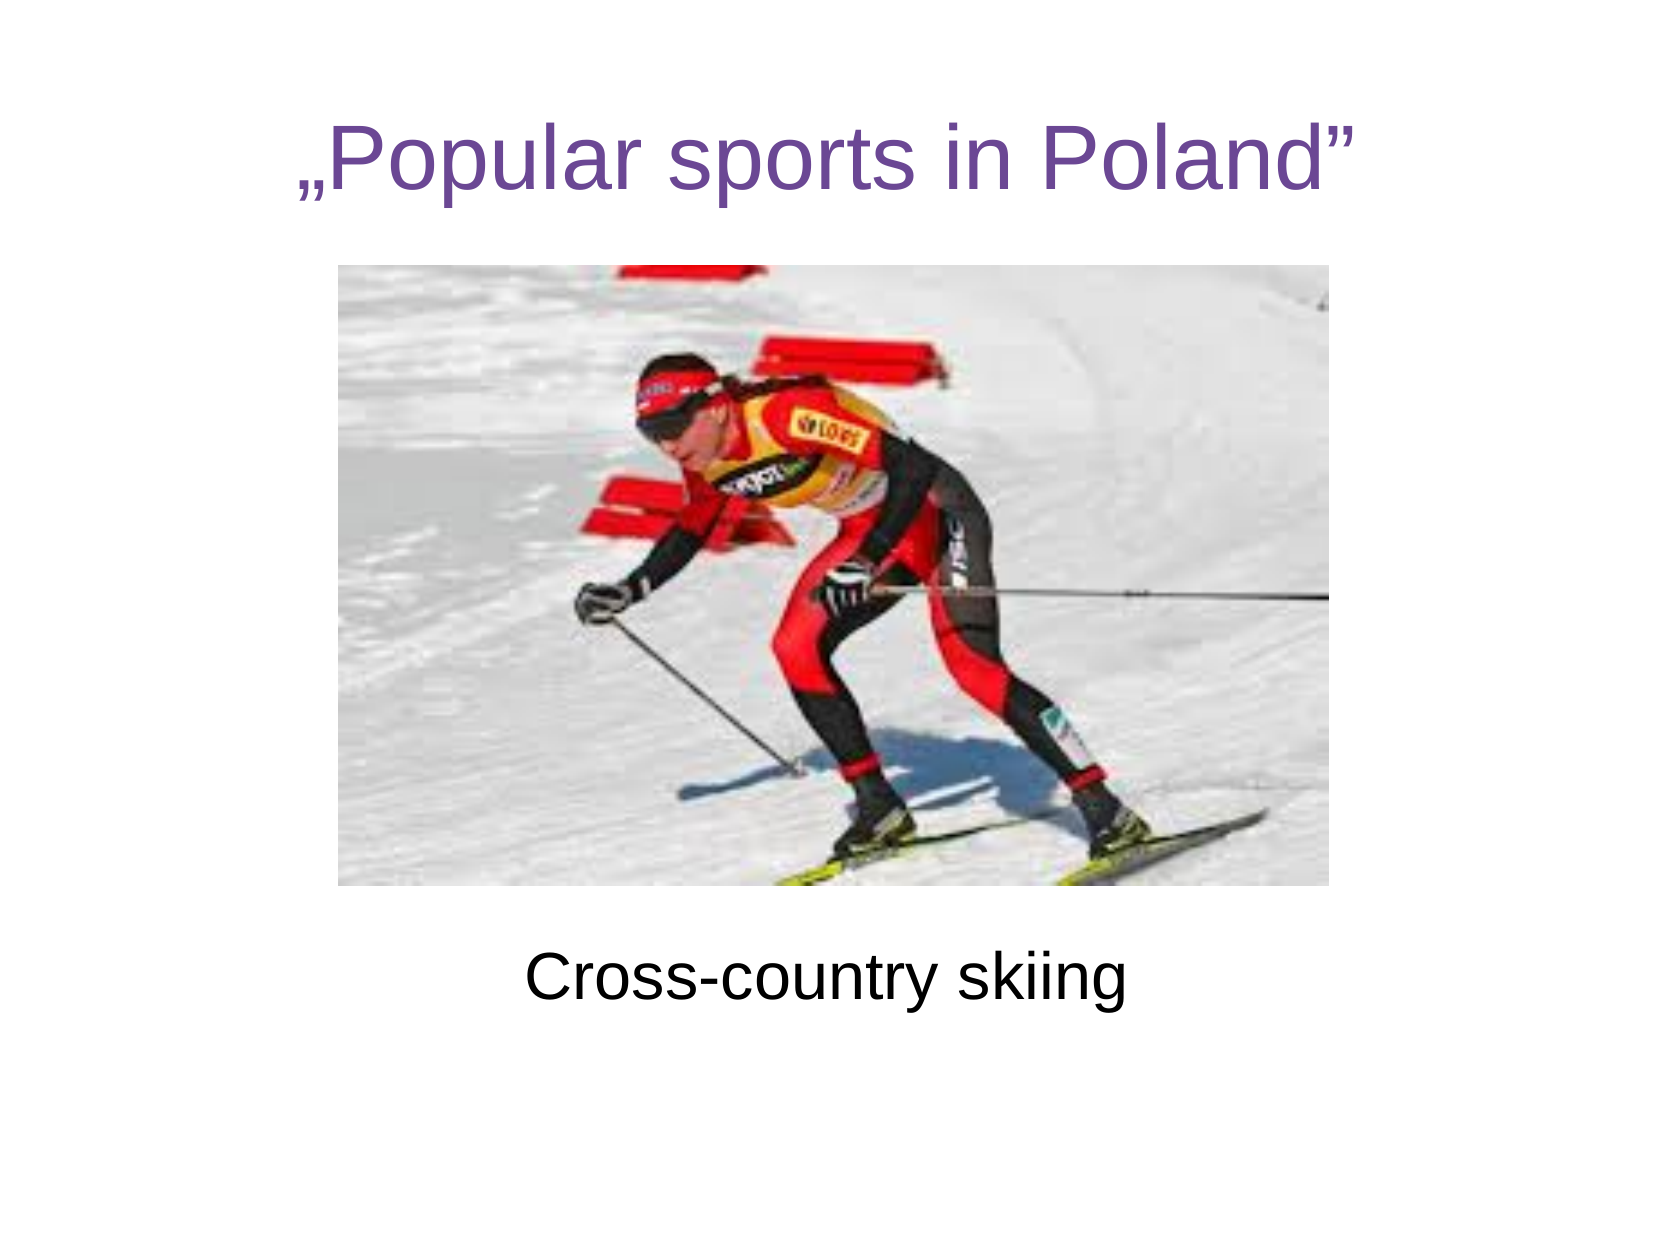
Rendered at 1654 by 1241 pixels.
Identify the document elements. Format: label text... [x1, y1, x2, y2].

subtitle Cross-country skiing [82, 288, 1571, 1111]
title „Popular sports in Poland” [82, 49, 1571, 257]
picture [338, 265, 1329, 886]
